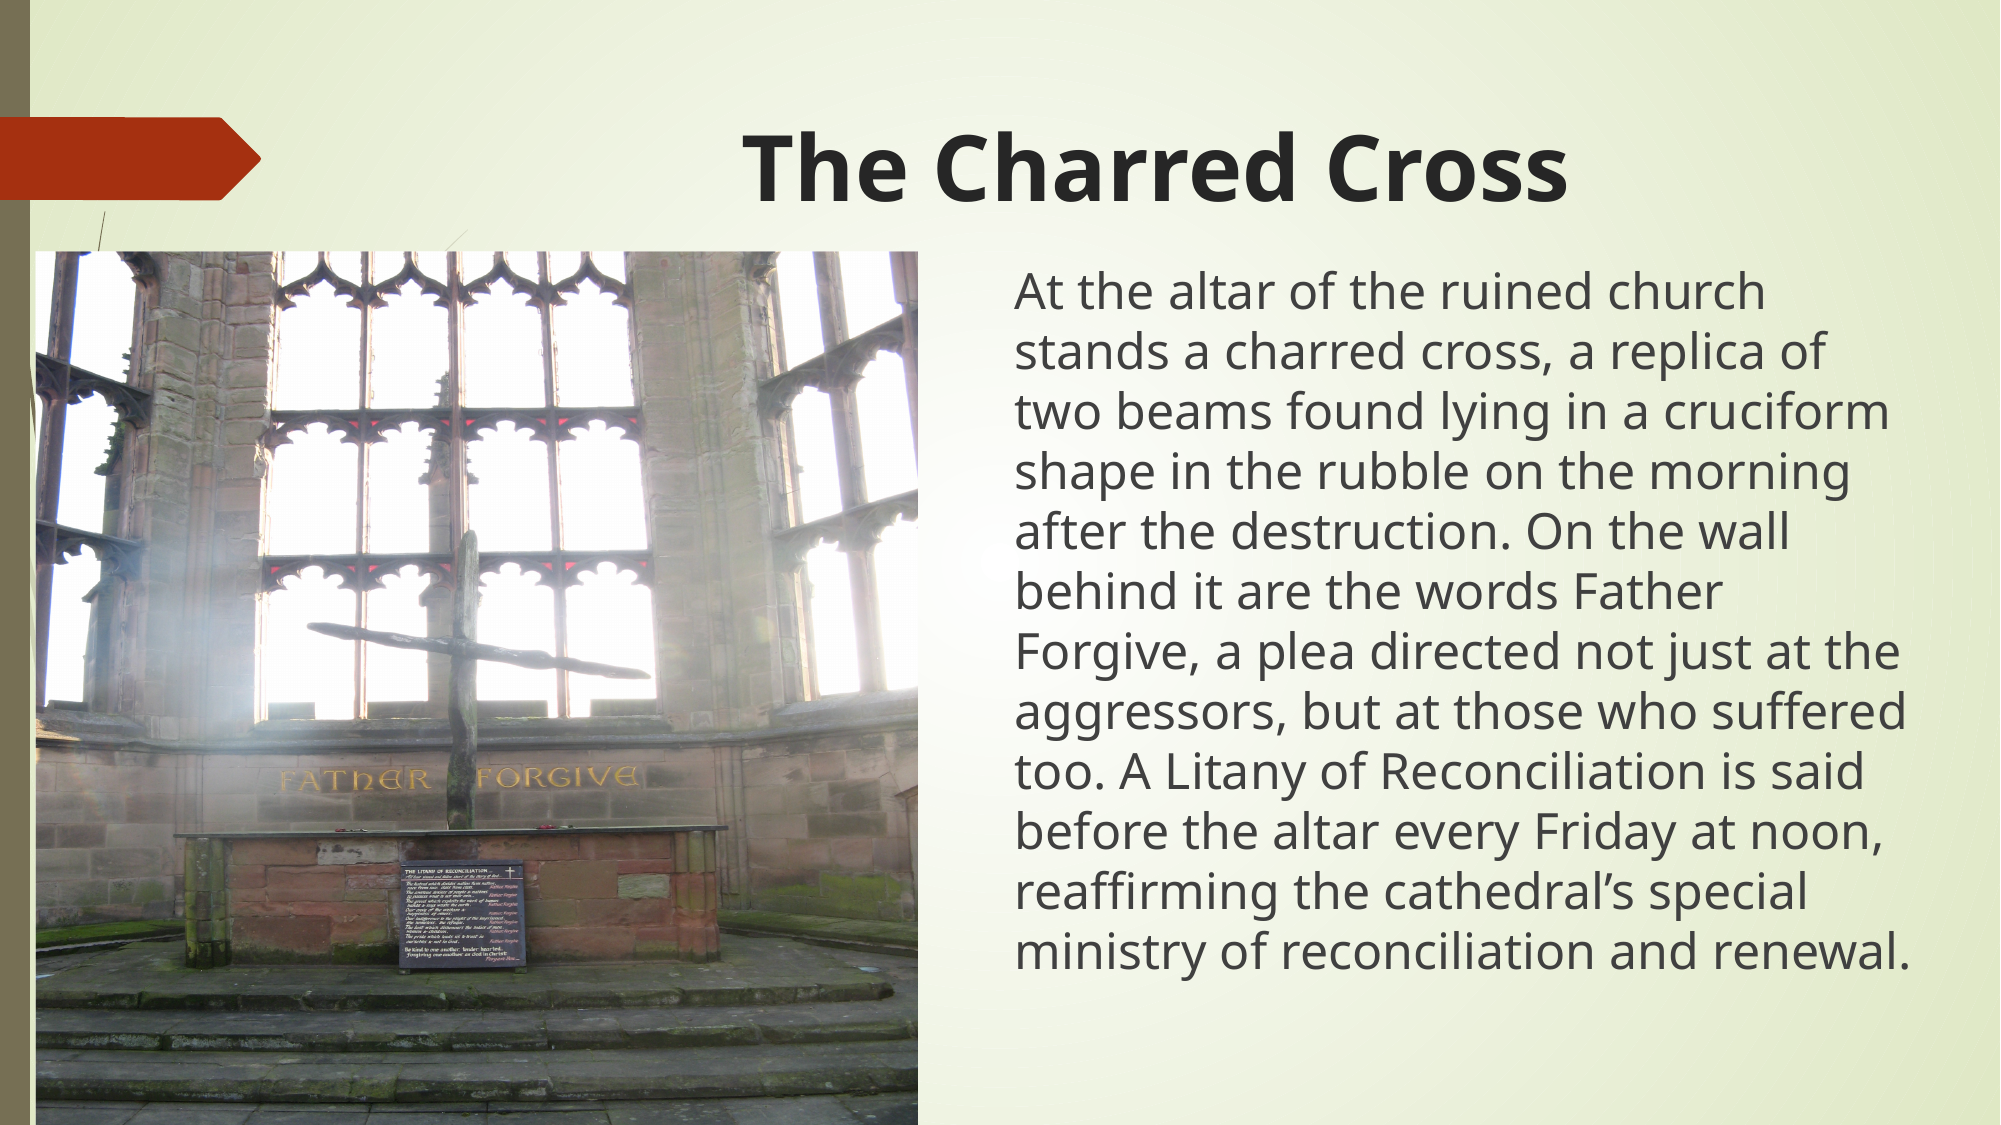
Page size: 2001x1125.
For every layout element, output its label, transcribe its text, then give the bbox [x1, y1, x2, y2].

title The Charred Cross [425, 102, 1888, 313]
picture [35, 251, 918, 1125]
list At the altar of the ruined church stands a charred cross, a replica of two beams found lying in a cruciform shape in the rubble on the morning after the destruction. On the wall behind it are the words Father Forgive, a plea directed not just at the aggressors, but at those who suffered too. A Litany of Reconciliation is said before the altar every Friday at noon, reaffirming the cathedral’s special ministry of reconciliation and renewal. [999, 251, 1939, 1087]
